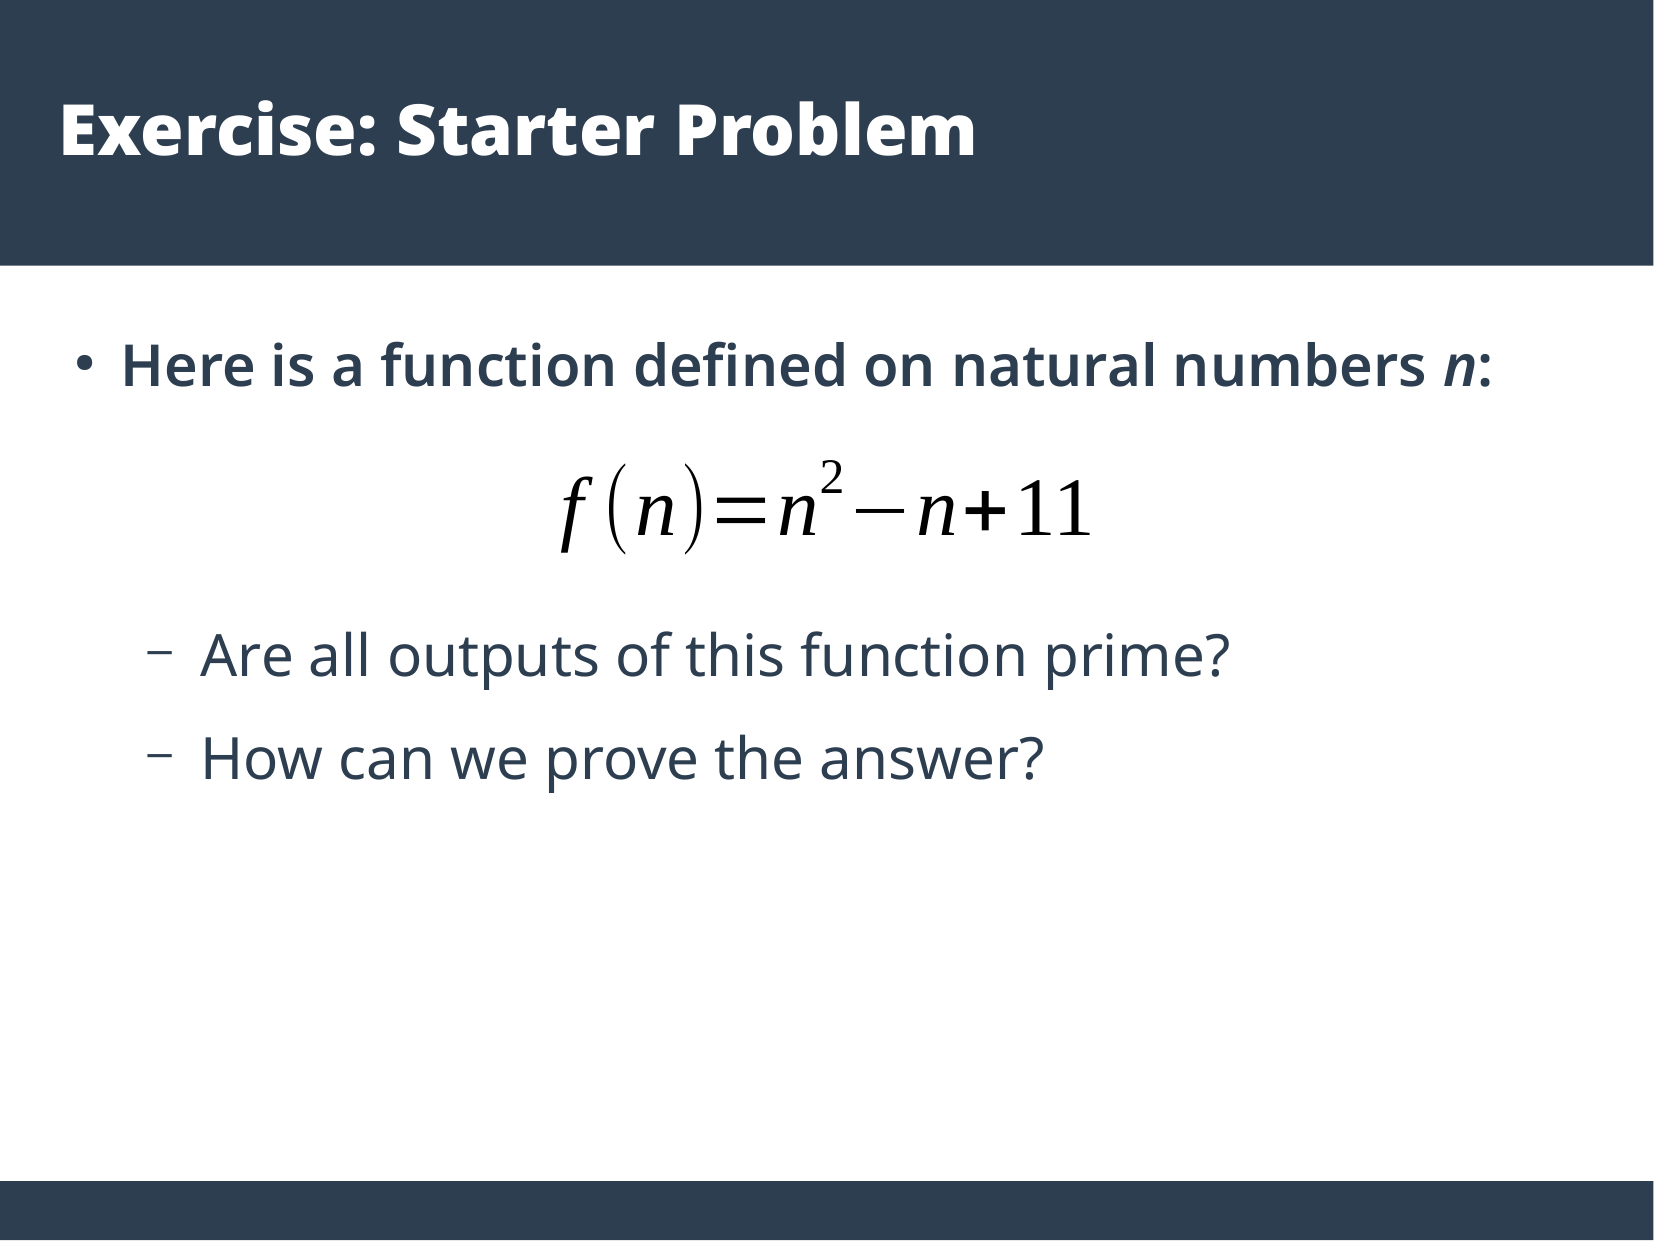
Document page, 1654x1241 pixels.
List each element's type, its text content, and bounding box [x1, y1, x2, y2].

title Exercise: Starter Problem [59, 49, 1595, 207]
list Are all outputs of this function prime? How can we prove the answer? [59, 614, 1595, 805]
chart [550, 449, 1102, 559]
list Here is a function defined on natural numbers n: [59, 324, 1595, 406]
